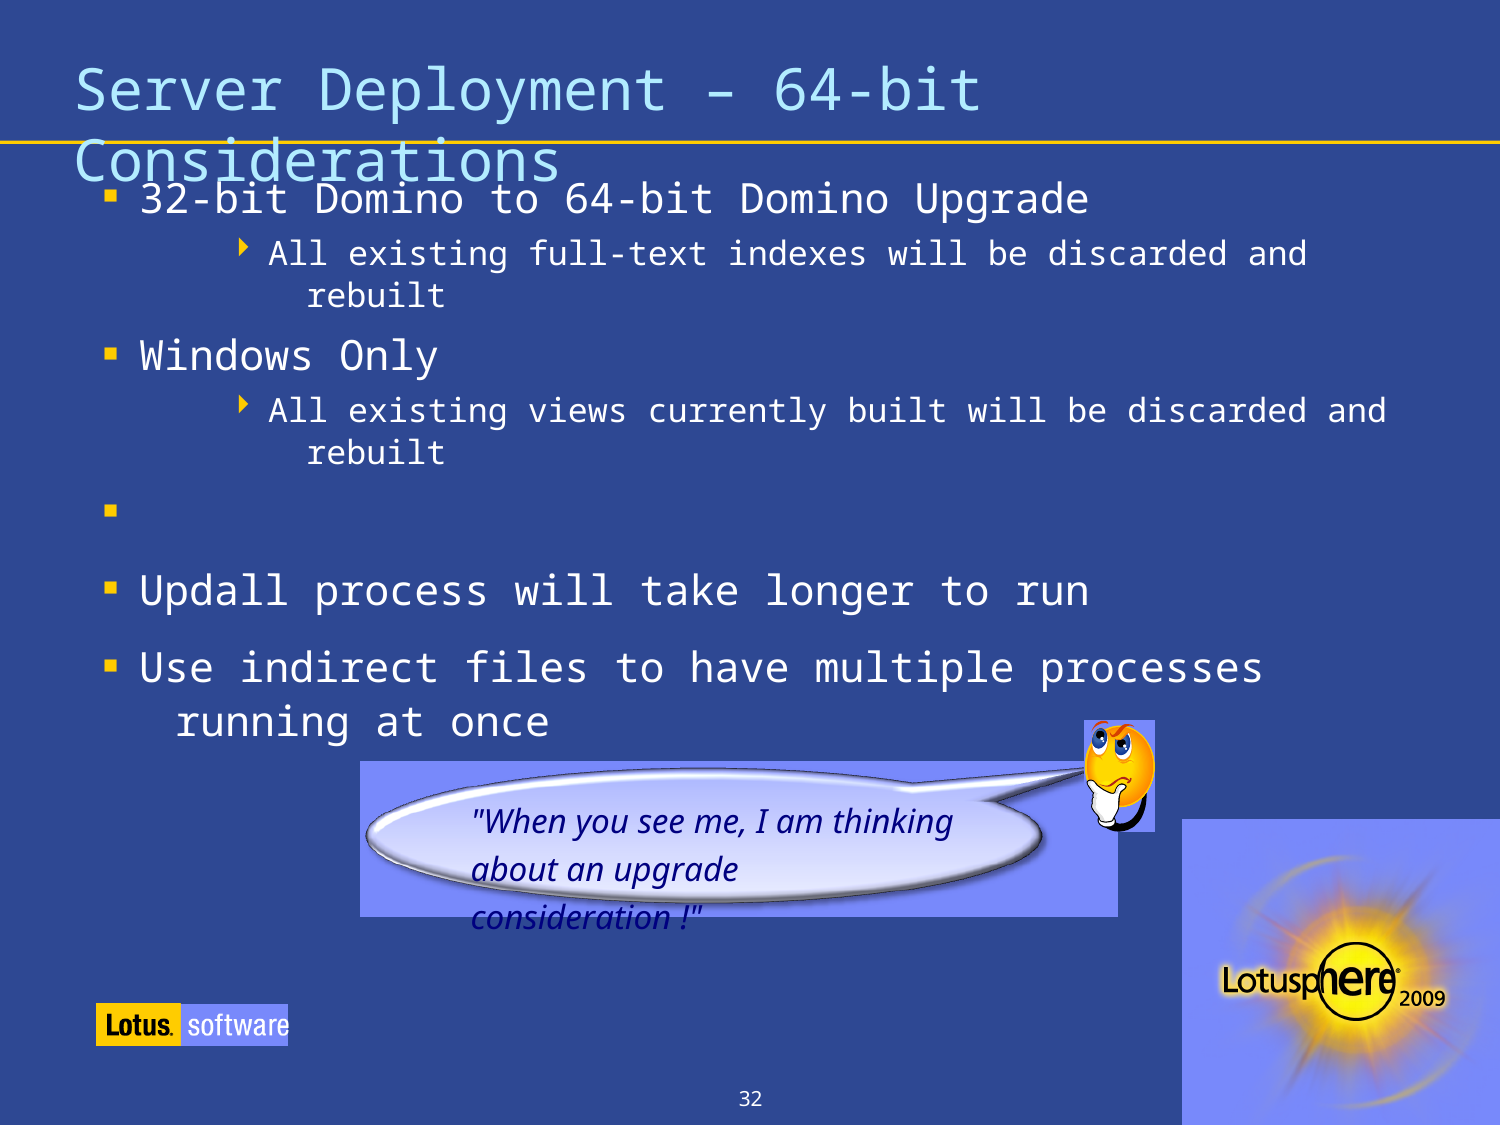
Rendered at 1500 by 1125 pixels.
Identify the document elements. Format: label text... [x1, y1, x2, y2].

picture [1181, 818, 1500, 1125]
text_box "When you see me, I am thinking about an upgrade consideration !" [455, 786, 989, 945]
title Server Deployment – 64-bit Considerations [73, 54, 1427, 137]
list 32-bit Domino to 64-bit Domino Upgrade All existing full-text indexes will be discarded and rebuilt Windows Only All existing views currently built will be discarded and rebuilt Updall process will take longer to run Use indirect files to have multiple processes running at once [100, 171, 1424, 812]
picture [96, 1003, 289, 1046]
picture [360, 720, 1155, 917]
